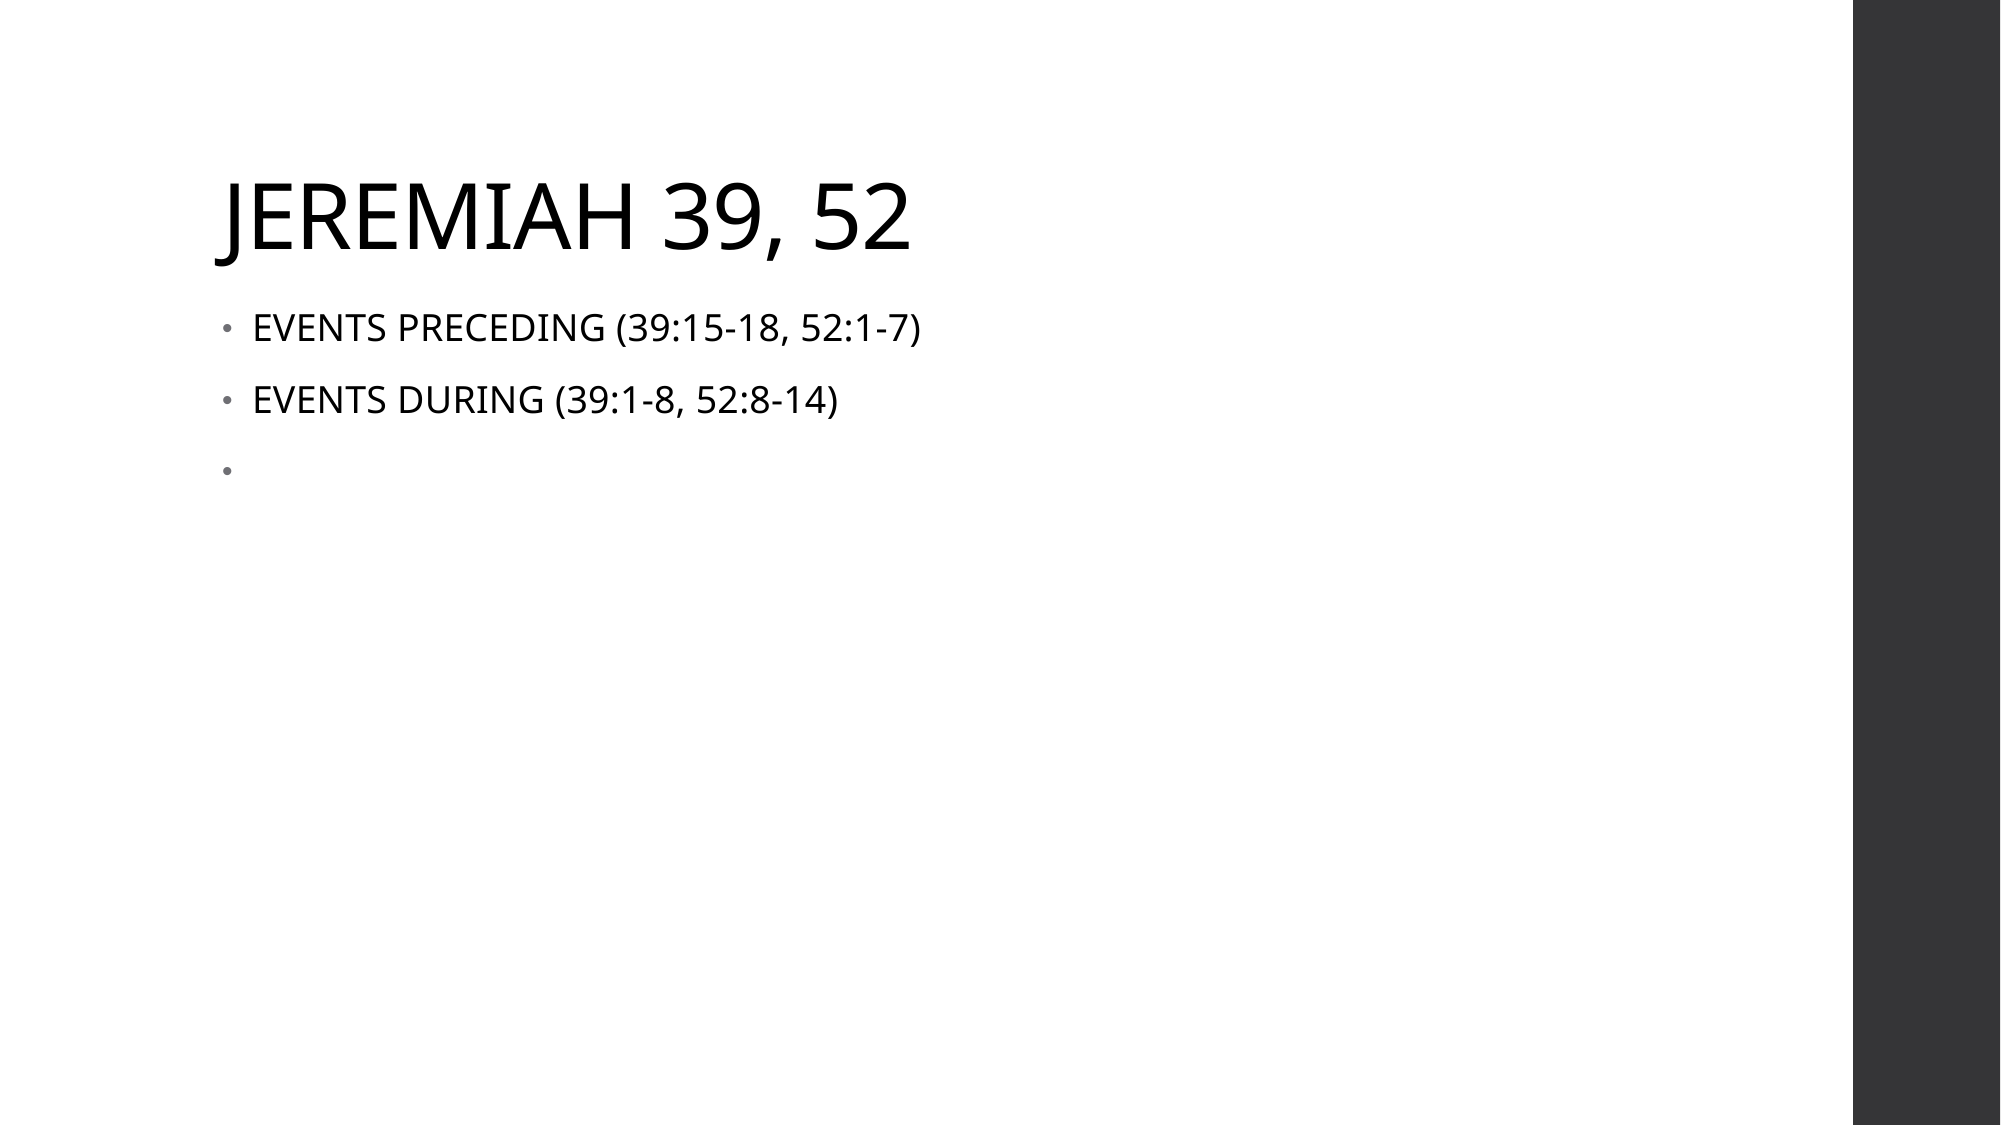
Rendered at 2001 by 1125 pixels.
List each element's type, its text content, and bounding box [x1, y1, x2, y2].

list EVENTS PRECEDING (39:15-18, 52:1-7) EVENTS DURING (39:1-8, 52:8-14) [206, 299, 1617, 1014]
title JEREMIAH 39, 52 [206, 60, 1797, 278]
